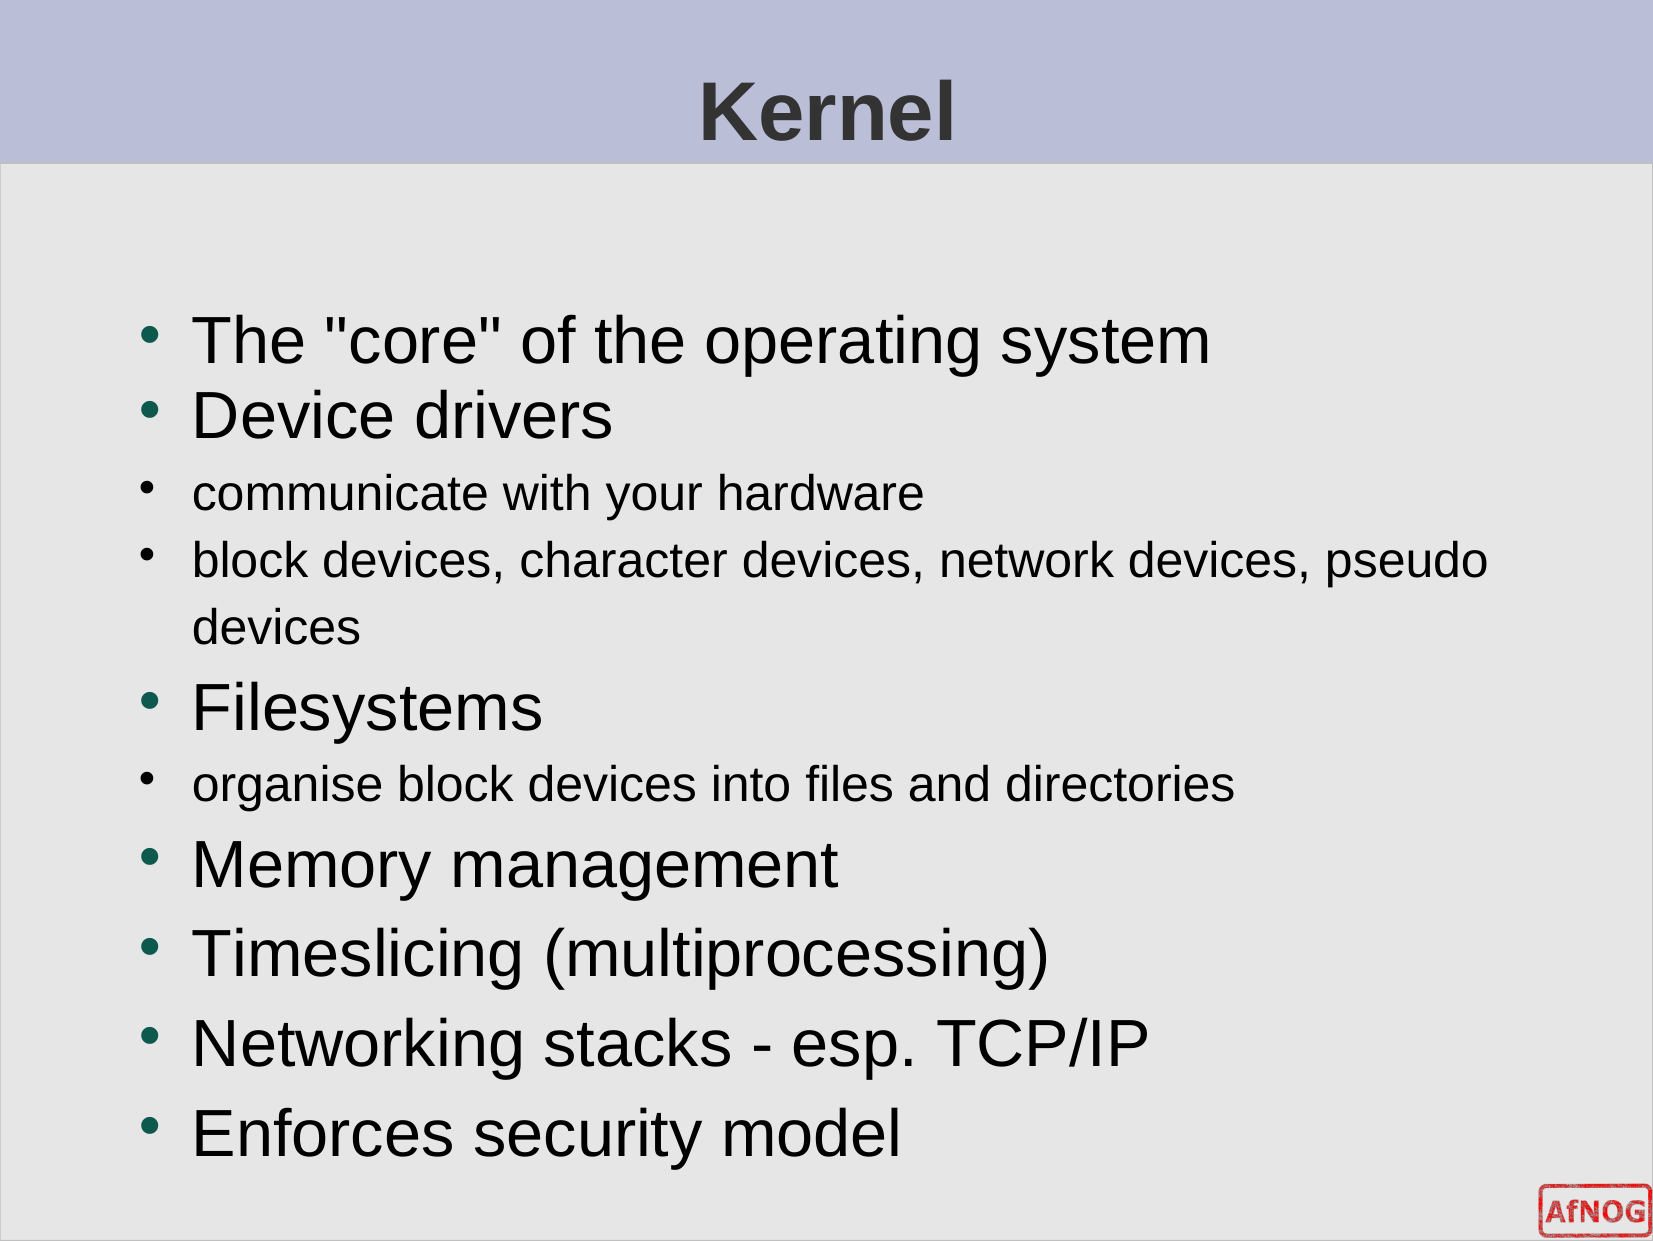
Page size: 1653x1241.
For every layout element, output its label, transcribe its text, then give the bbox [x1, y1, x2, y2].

text_box [0, 163, 1653, 1241]
text_box The "core" of the operating system Device drivers communicate with your hardware block devices, character devices, network devices, pseudo devices Filesystems organise block devices into files and directories Memory management Timeslicing (multiprocessing) Networking stacks - esp. TCP/IP Enforces security model [121, 304, 1564, 1144]
text_box Kernel [120, 68, 1536, 161]
picture [1537, 1182, 1653, 1241]
